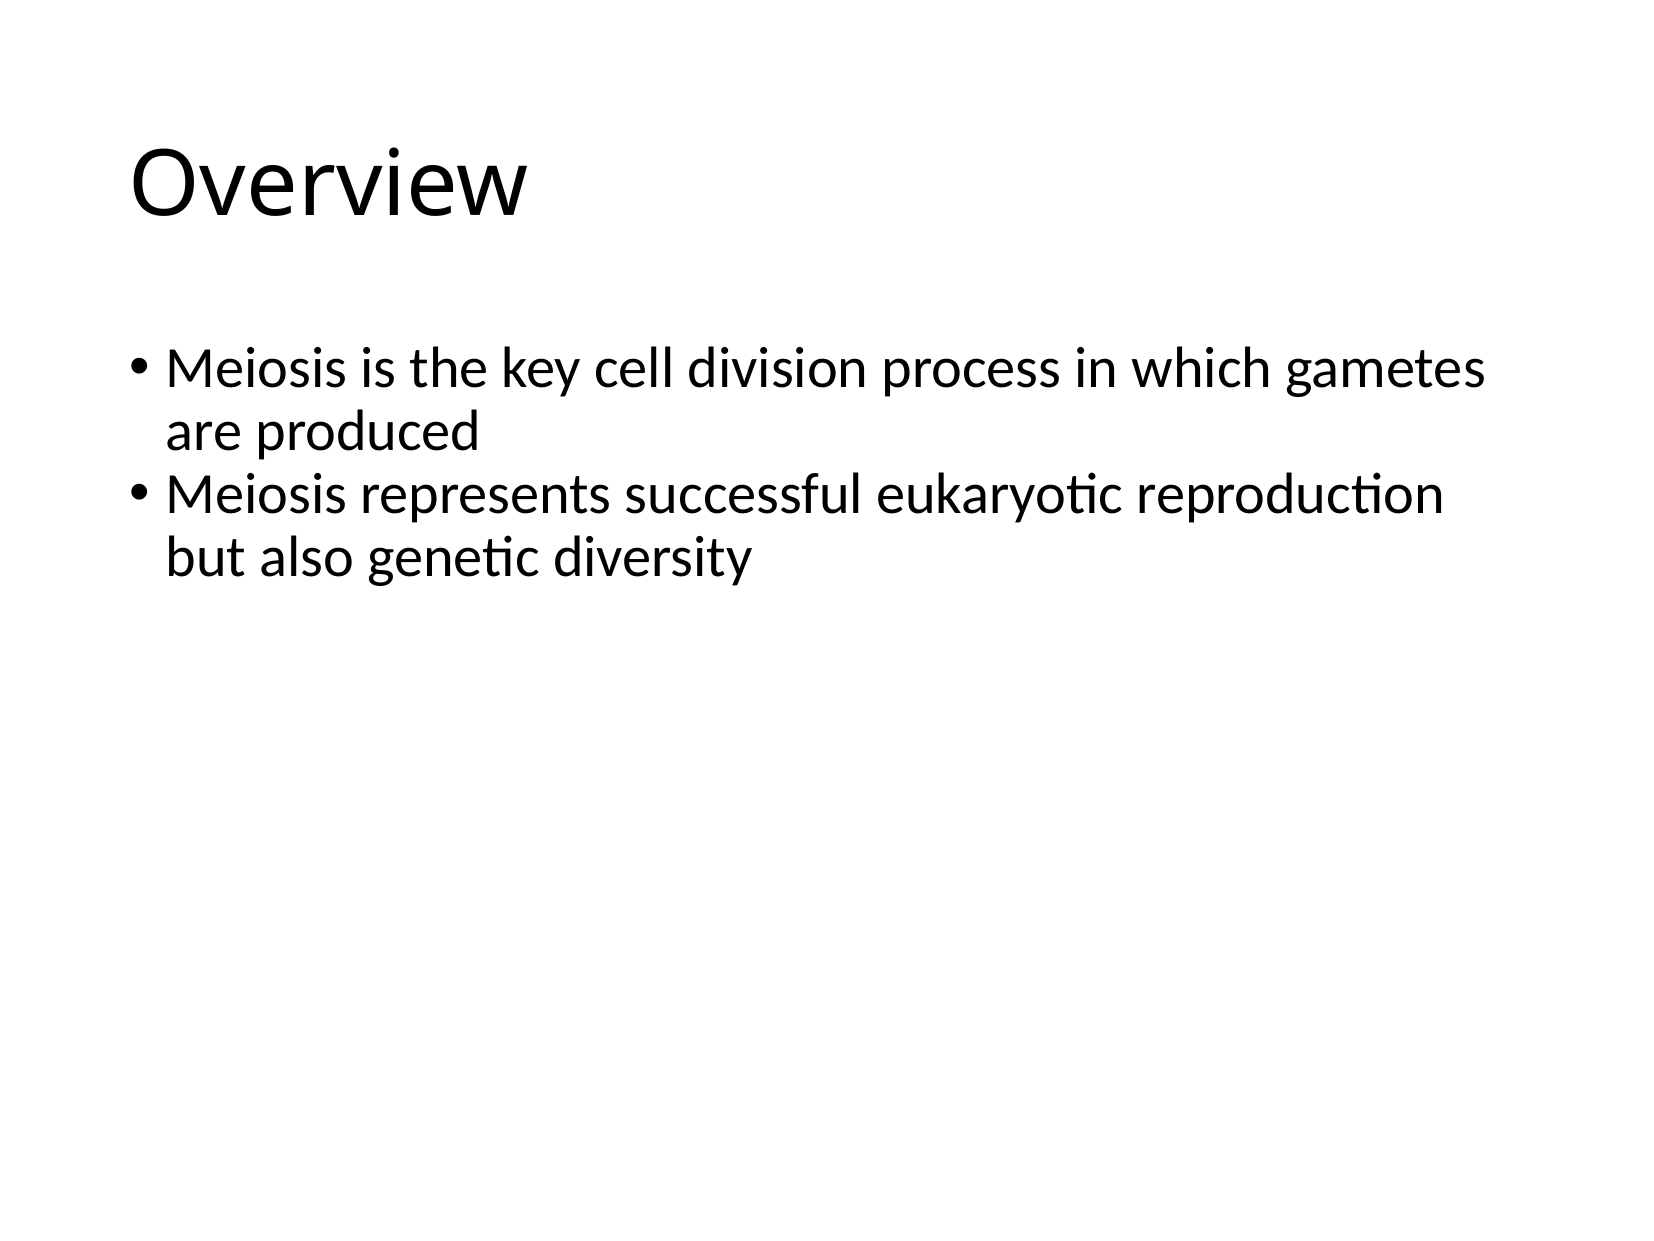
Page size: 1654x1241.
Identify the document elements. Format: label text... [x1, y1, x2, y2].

text_box Meiosis is the key cell division process in which gametes are produced Meiosis represents successful eukaryotic reproduction but also genetic diversity [113, 330, 1540, 1117]
text_box Overview [113, 65, 1540, 305]
